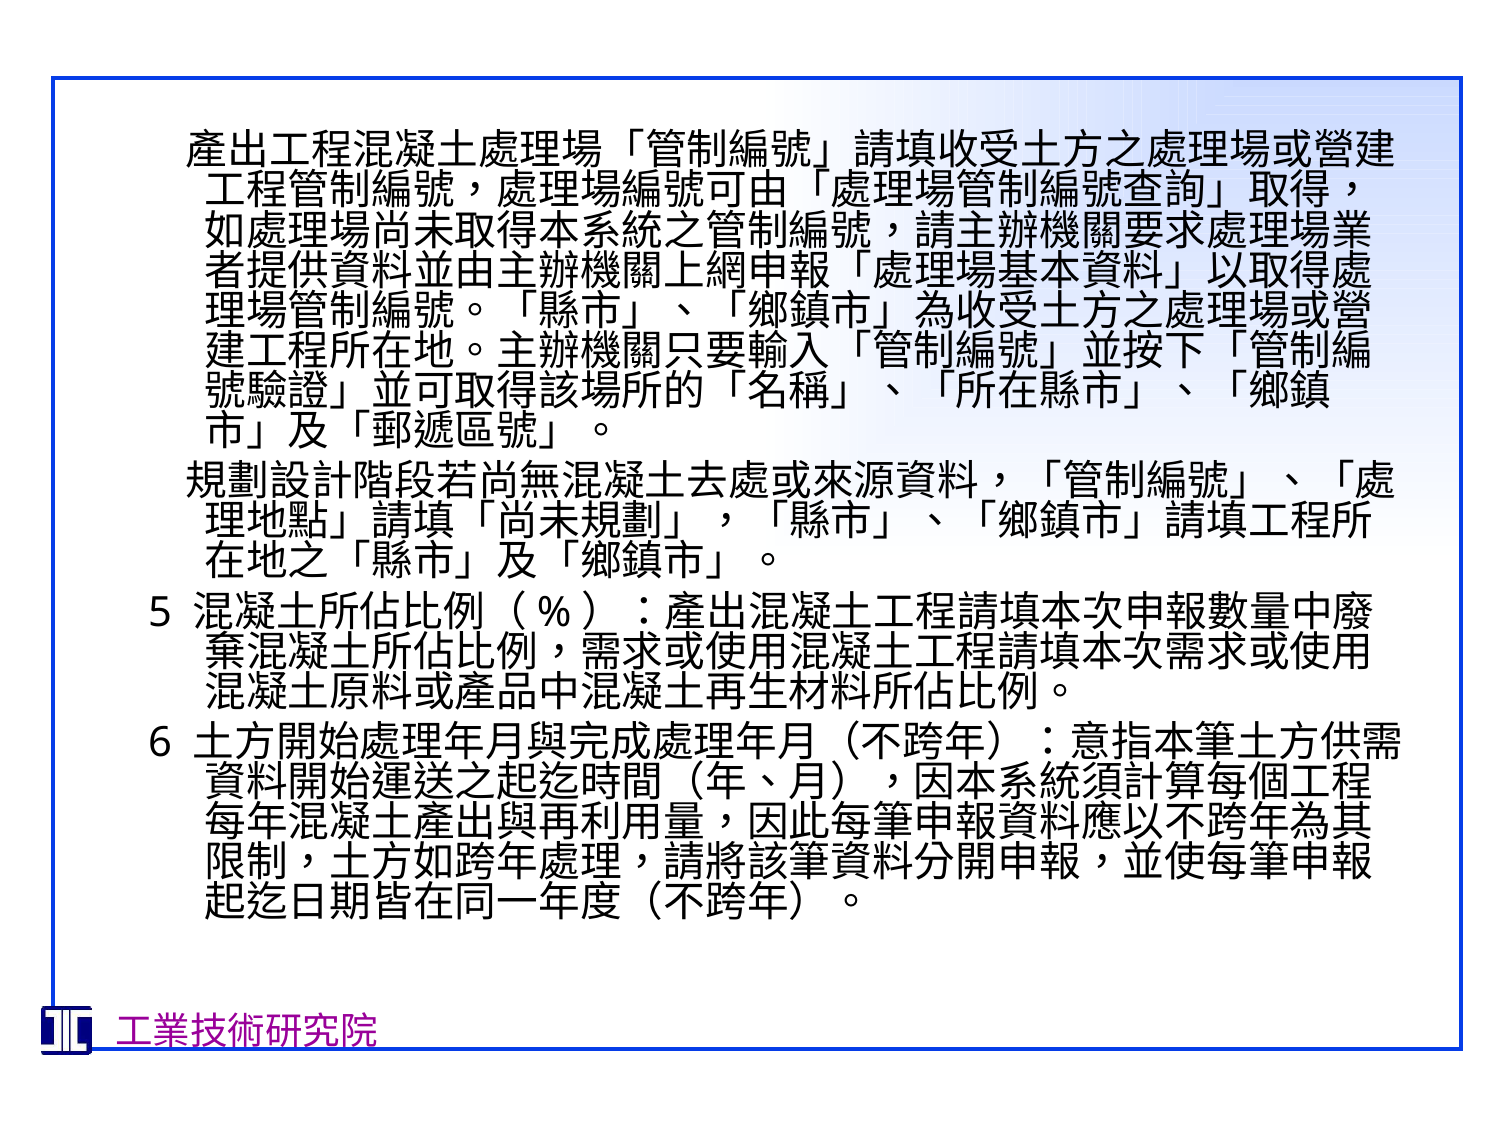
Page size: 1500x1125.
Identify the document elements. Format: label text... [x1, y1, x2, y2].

list 產出工程混凝土處理場「管制編號」請填收受土方之處理場或營建工程管制編號，處理場編號可由「處理場管制編號查詢」取得，如處理場尚未取得本系統之管制編號，請主辦機關要求處理場業者提供資料並由主辦機關上網申報「處理場基本資料」以取得處理場管制編號。「縣市」、「鄉鎮市」為收受土方之處理場或營建工程所在地。主辦機關只要輸入「管制編號」並按下「管制編號驗證」並可取得該場所的「名稱」、「所在縣市」、「鄉鎮市」及「郵遞區號」。 規劃設計階段若尚無混凝土去處或來源資料，「管制編號」、「處理地點」請填「尚未規劃」，「縣市」、「鄉鎮市」請填工程所在地之「縣市」及「鄉鎮市」。 5 混凝土所佔比例（%）：產出混凝土工程請填本次申報數量中廢棄混凝土所佔比例，需求或使用混凝土工程請填本次需求或使用混凝土原料或產品中混凝土再生材料所佔比例。 6 土方開始處理年月與完成處理年月（不跨年）：意指本筆土方供需資料開始運送之起迄時間（年、月），因本系統須計算每個工程每年混凝土產出與再利用量，因此每筆申報資料應以不跨年為其限制，土方如跨年處理，請將該筆資料分開申報，並使每筆申報起迄日期皆在同一年度（不跨年）。 [76, 125, 1427, 977]
